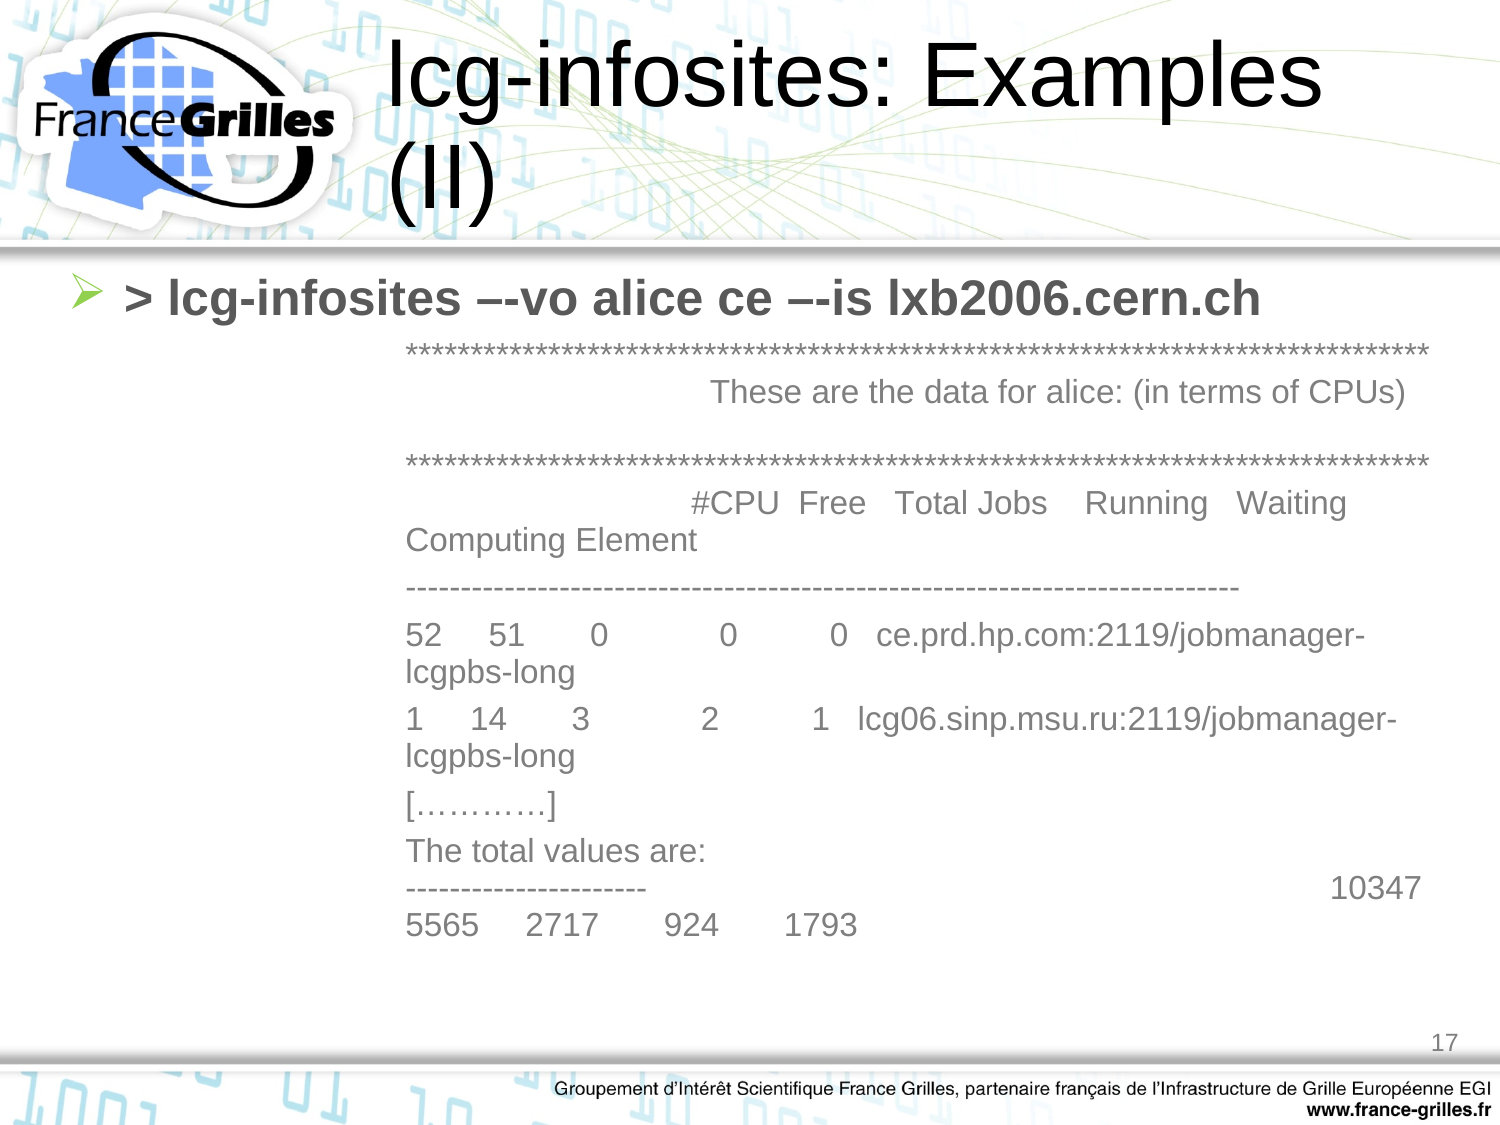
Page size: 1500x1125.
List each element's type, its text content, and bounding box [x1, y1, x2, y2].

picture [0, 0, 1500, 1125]
title lcg-infosites: Examples (II) [372, 4, 1459, 248]
list > lcg-infosites –-vo alice ce –-is lxb2006.cern.ch ******************************************************************************* These are the data for alice: (in terms of CPUs) ******************************************************************************* #CPU Free Total Jobs Running Waiting Computing Element ---------------------------------------------------------------------------- 52 51 0 0 0 ce.prd.hp.com:2119/jobmanager-lcgpbs-long 1 14 3 2 1 lcg06.sinp.msu.ru:2119/jobmanager-lcgpbs-long […………] The total values are: ---------------------- 10347 5565 2717 924 1793 [53, 262, 1459, 1066]
